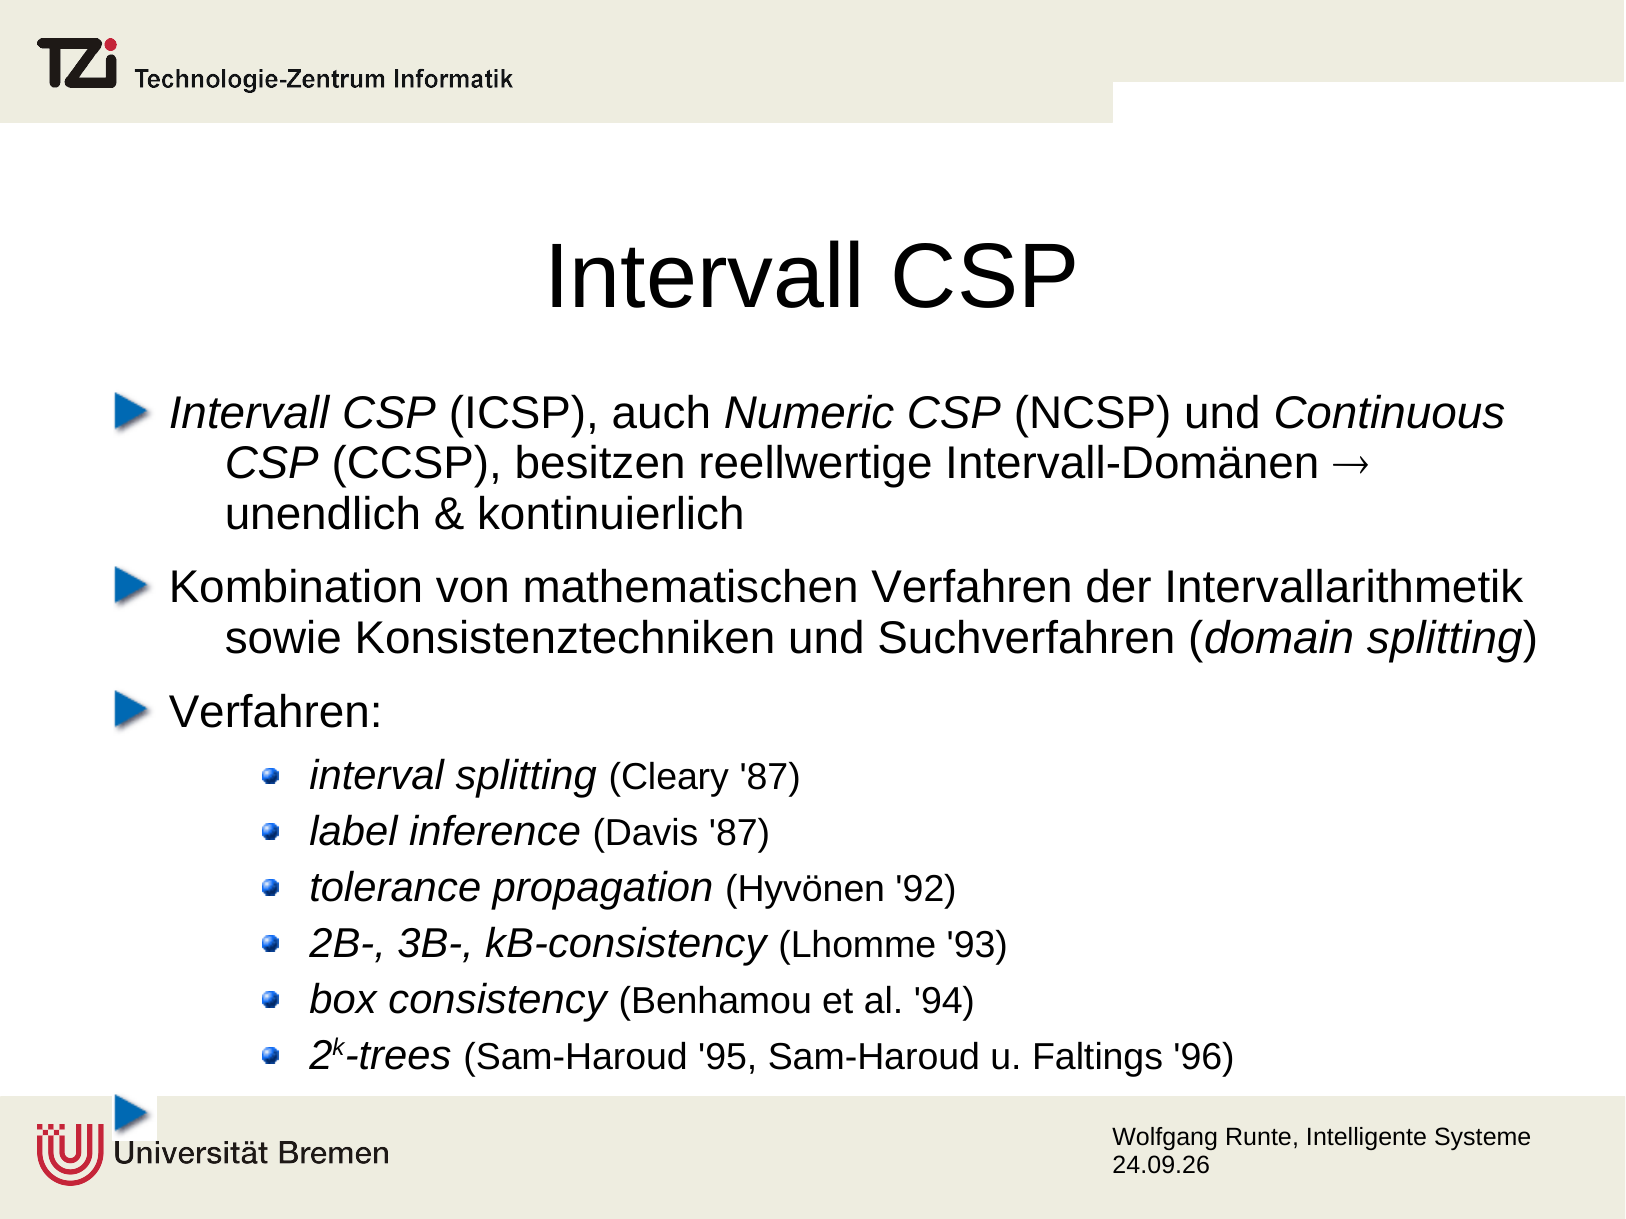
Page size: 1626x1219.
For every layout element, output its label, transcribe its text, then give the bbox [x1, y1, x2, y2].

title Intervall CSP [112, 162, 1513, 393]
list Intervall CSP (ICSP), auch Numeric CSP (NCSP) und Continuous CSP (CCSP), besitzen reellwertige Intervall-Domänen  unendlich & kontinuierlich Kombination von mathematischen Verfahren der Intervallarithmetik sowie Konsistenztechniken und Suchverfahren (domain splitting) Verfahren: interval splitting (Cleary '87) label inference (Davis '87) tolerance propagation (Hyvönen '92) 2B-, 3B-, kB-consistency (Lhomme '93) box consistency (Benhamou et al. '94) 2k-trees (Sam-Haroud '95, Sam-Haroud u. Faltings '96) [112, 388, 1542, 1181]
picture [37, 1124, 388, 1186]
picture [37, 38, 513, 93]
